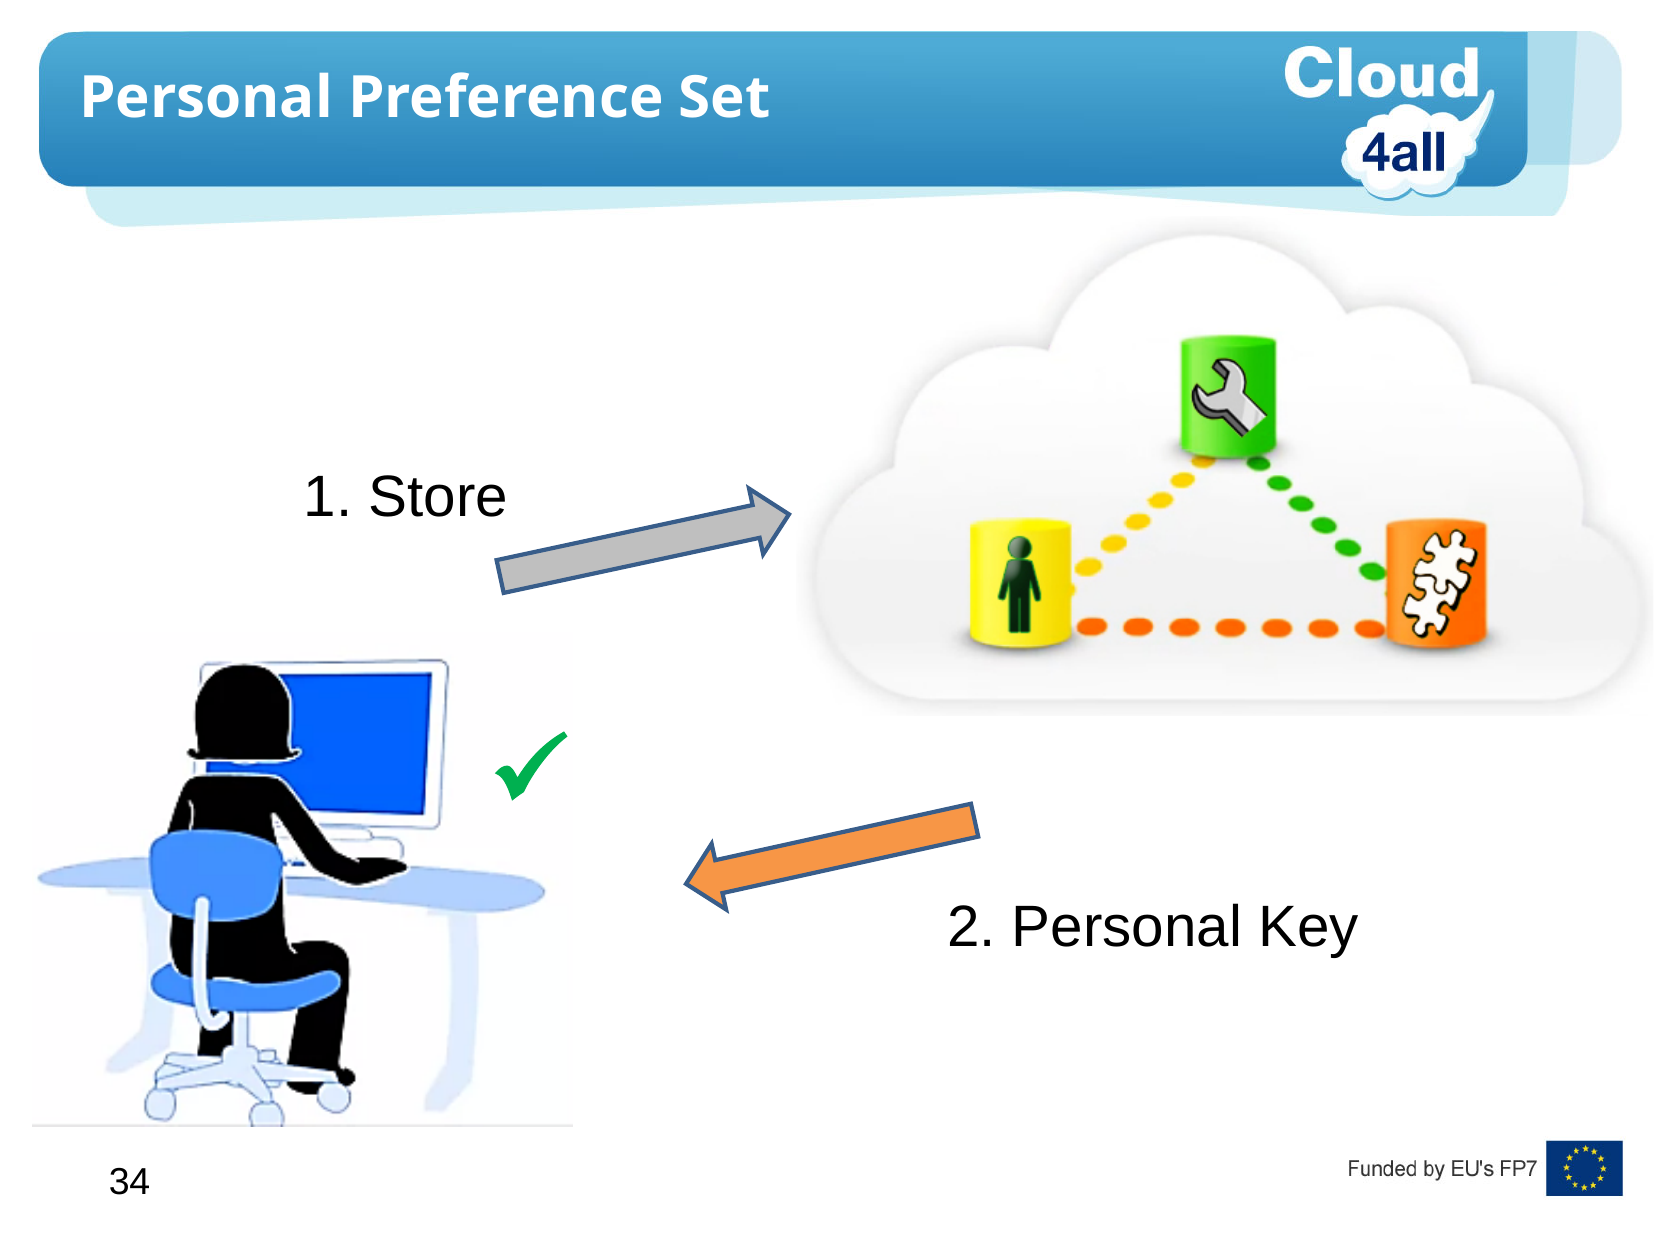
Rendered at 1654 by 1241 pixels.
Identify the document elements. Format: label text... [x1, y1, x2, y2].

text_box 2. Personal Key [896, 880, 1654, 966]
text_box 1. Store [253, 450, 632, 537]
picture [0, 0, 1654, 1241]
text_box <number> [58, 1149, 334, 1216]
text_box [686, 803, 979, 910]
text_box [496, 488, 789, 593]
title Personal Preference Set [64, 51, 1269, 163]
text_box  [466, 698, 547, 843]
